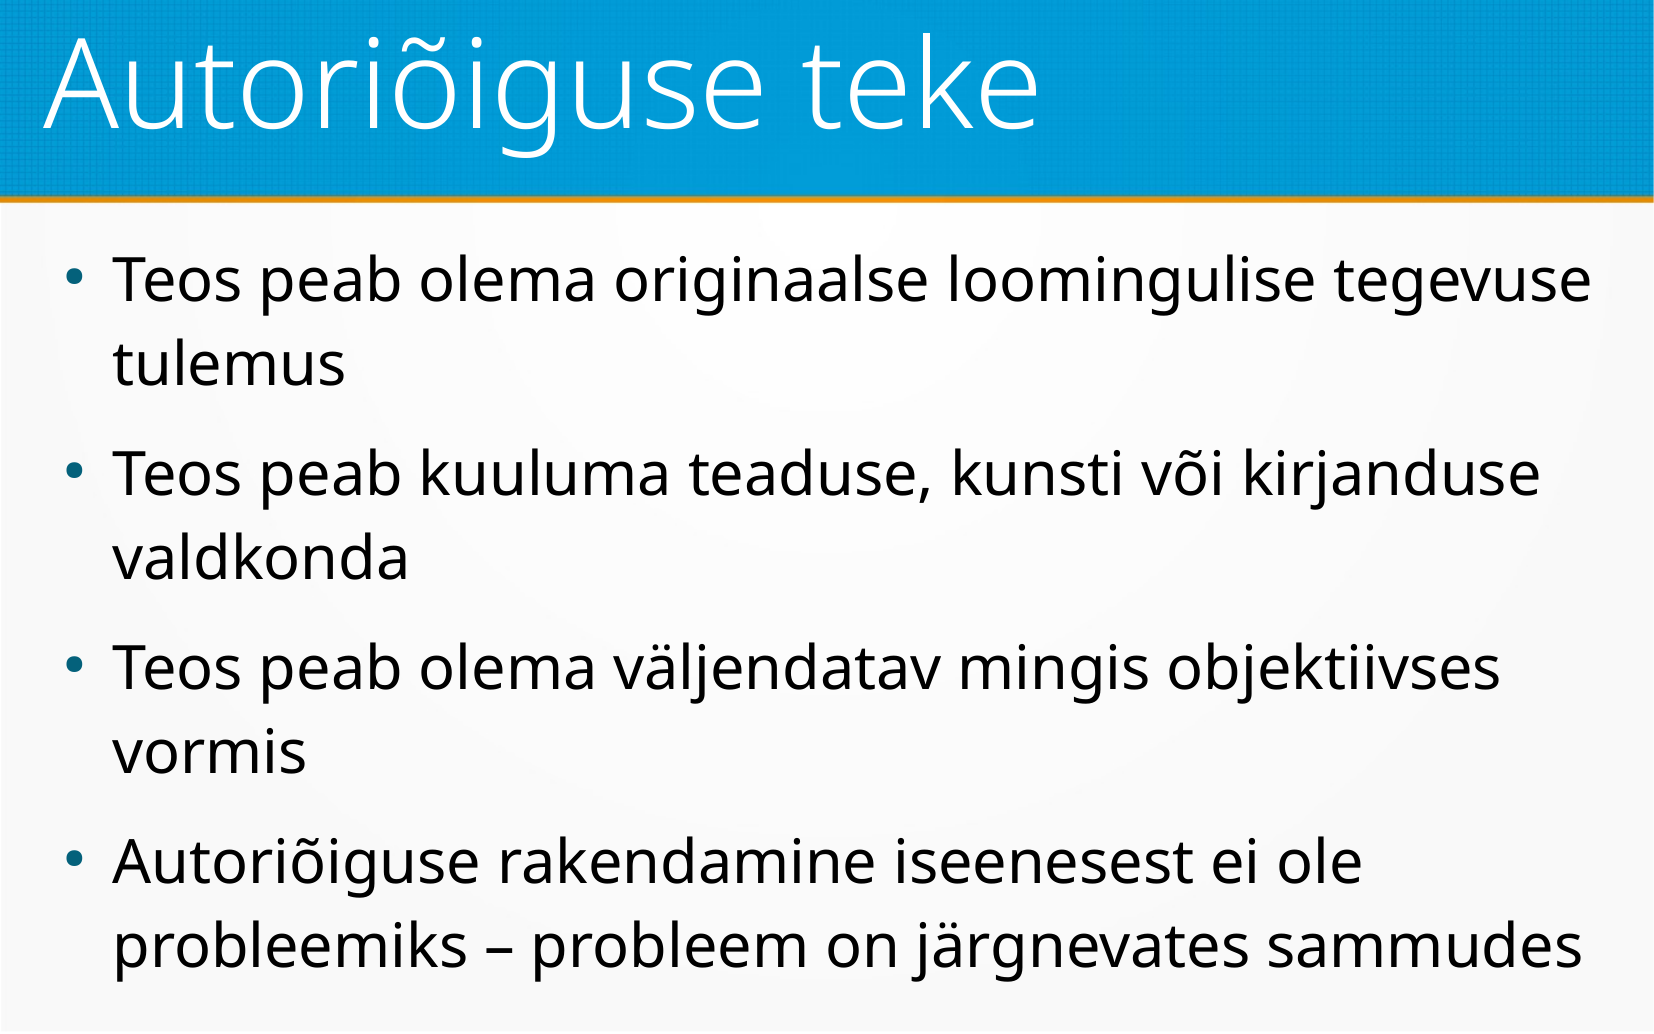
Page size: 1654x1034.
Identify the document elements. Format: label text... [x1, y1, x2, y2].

title Autoriõiguse teke [43, 0, 1619, 166]
picture [0, 195, 1654, 1034]
list Teos peab olema originaalse loomingulise tegevuse tulemus Teos peab kuuluma teaduse, kunsti või kirjanduse valdkonda Teos peab olema väljendatav mingis objektiivses vormis Autoriõiguse rakendamine iseenesest ei ole probleemiks – probleem on järgnevates sammudes [47, 236, 1607, 1002]
